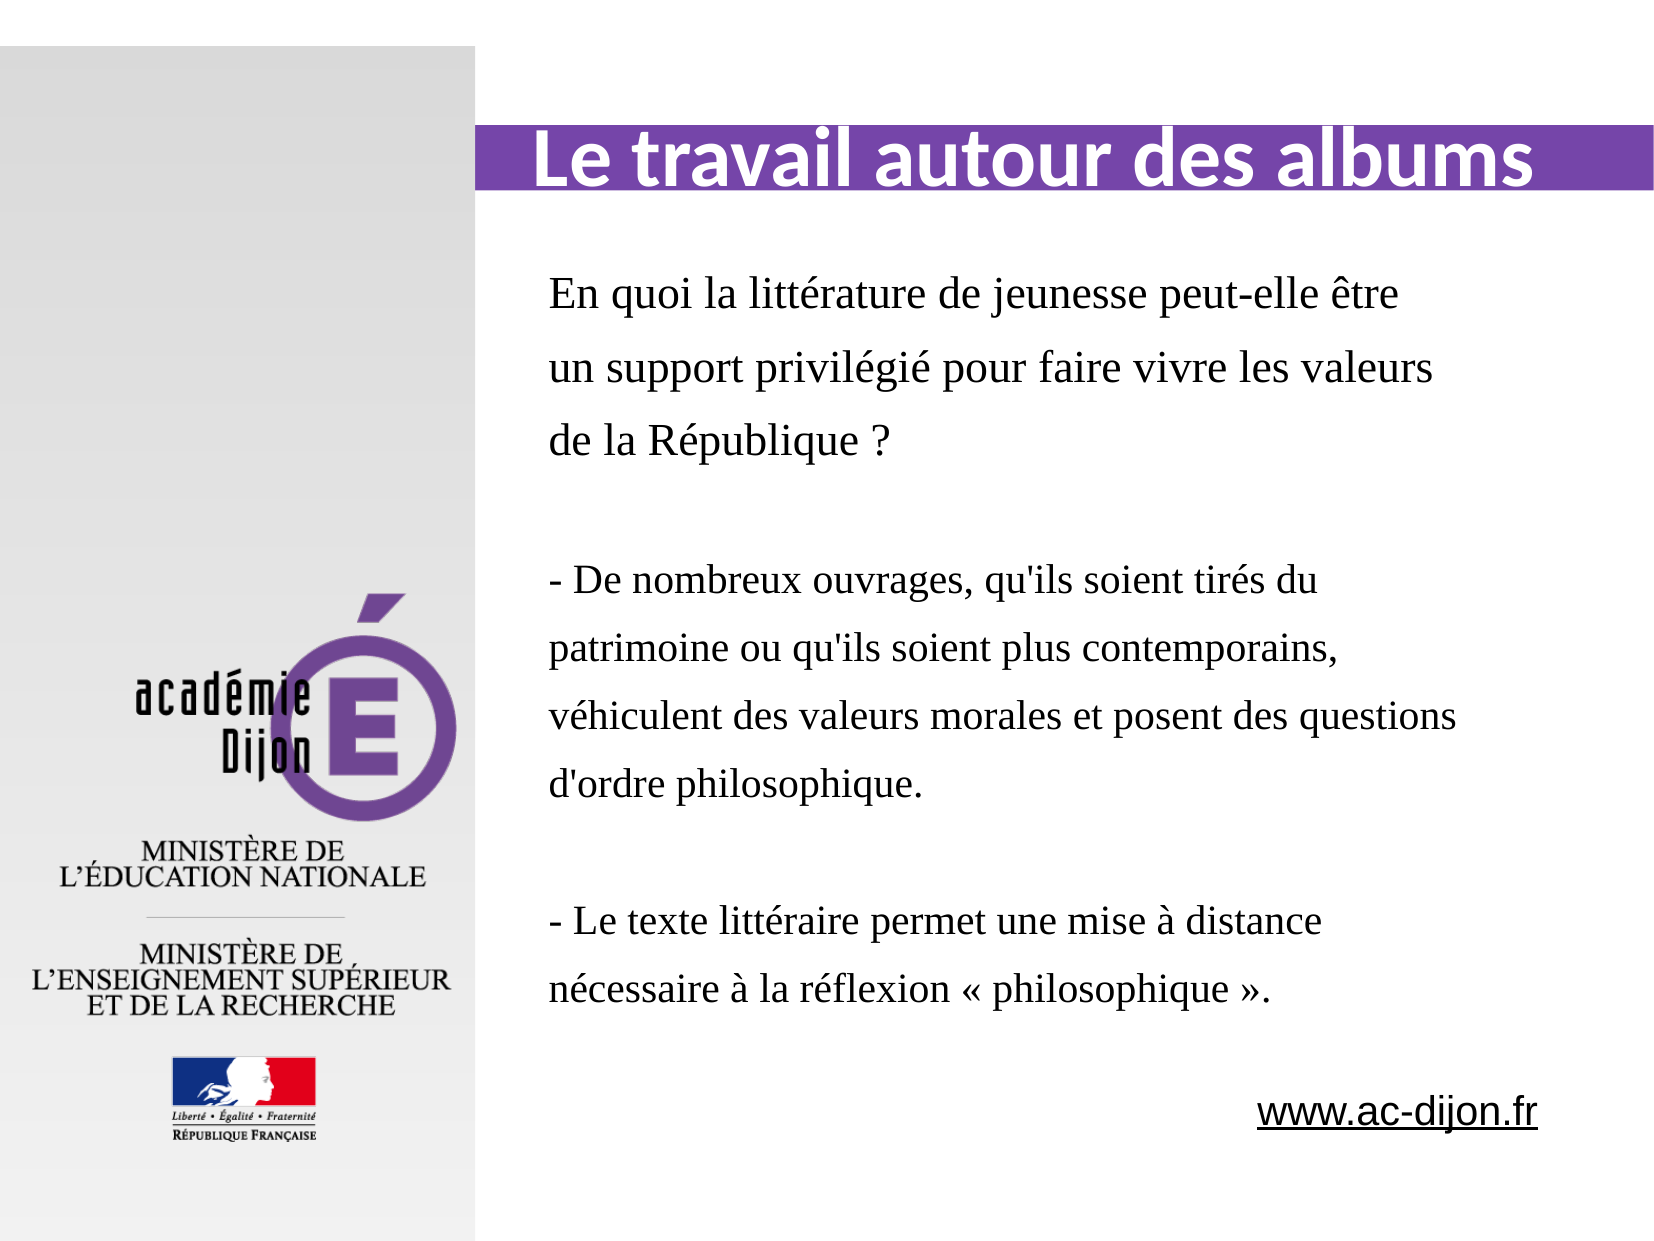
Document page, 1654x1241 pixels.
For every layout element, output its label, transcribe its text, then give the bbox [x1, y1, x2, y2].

list En quoi la littérature de jeunesse peut-elle être un support privilégié pour faire vivre les valeurs de la République ? - De nombreux ouvrages, qu'ils soient tirés du patrimoine ou qu'ils soient plus contemporains, véhiculent des valeurs morales et posent des questions d'ordre philosophique. - Le texte littéraire permet une mise à distance nécessaire à la réflexion « philosophique ». [533, 255, 1570, 1153]
title Le travail autour des albums [397, 49, 1570, 256]
picture [32, 593, 457, 1142]
